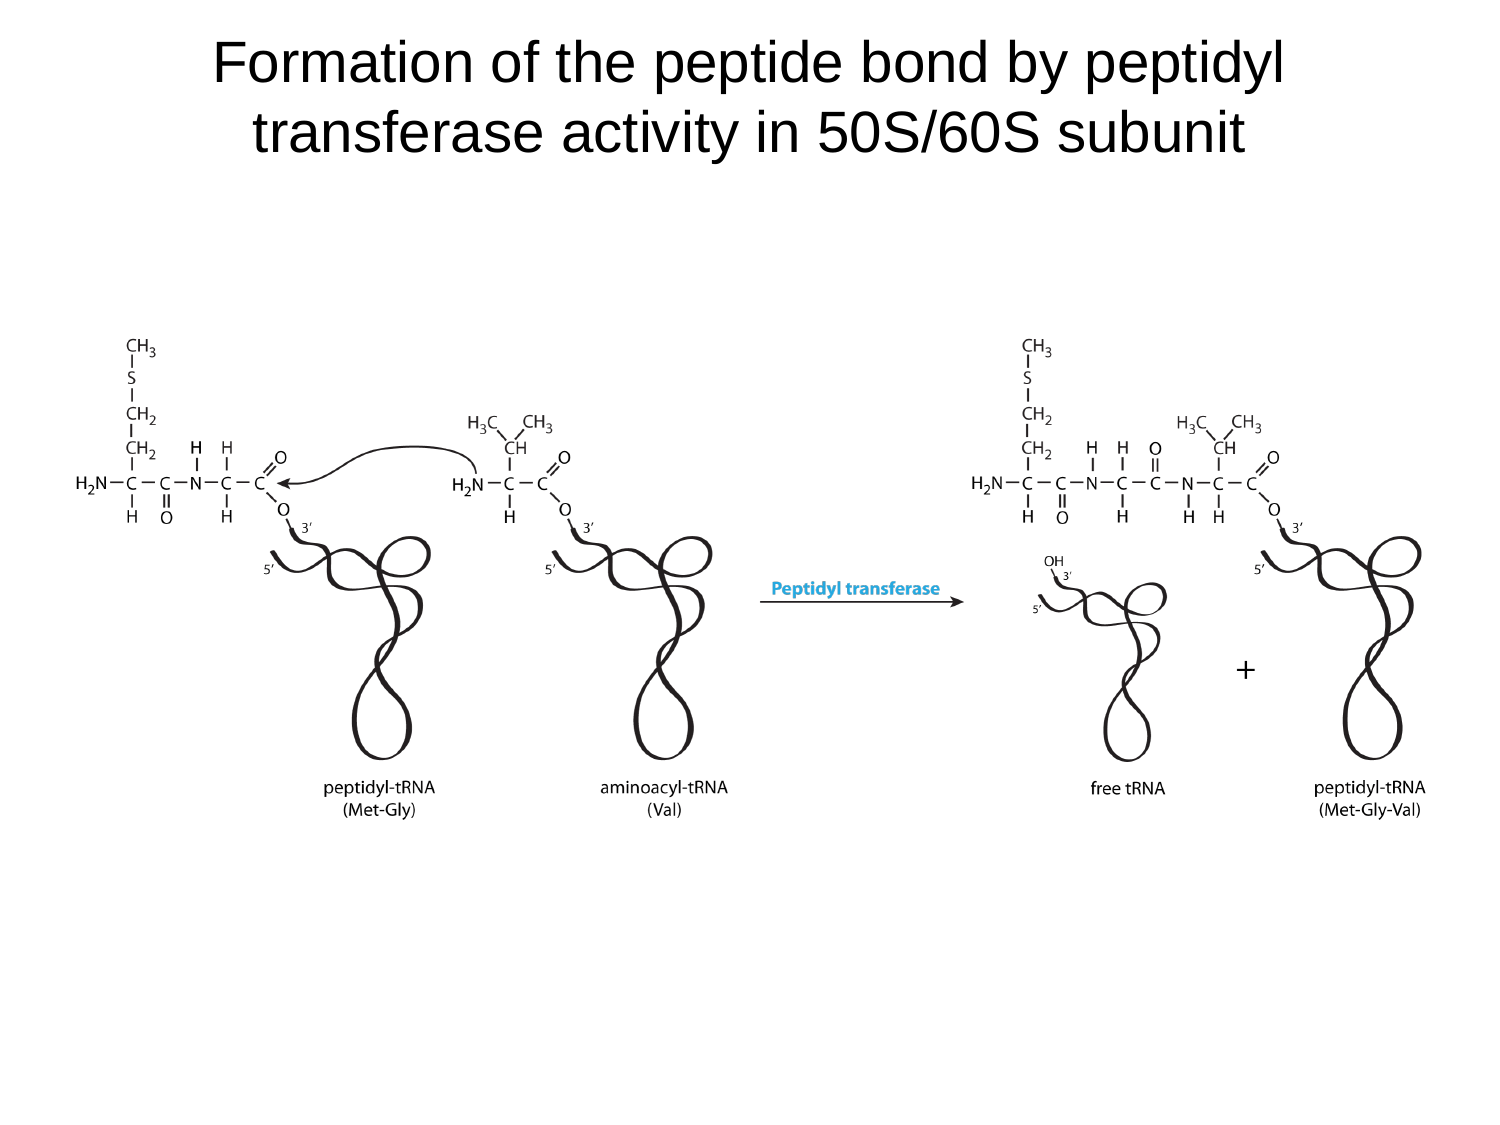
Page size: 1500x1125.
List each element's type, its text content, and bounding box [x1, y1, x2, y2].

picture [75, 334, 1426, 821]
title Formation of the peptide bond by peptidyl transferase activity in 50S/60S subunit [75, 16, 1426, 172]
